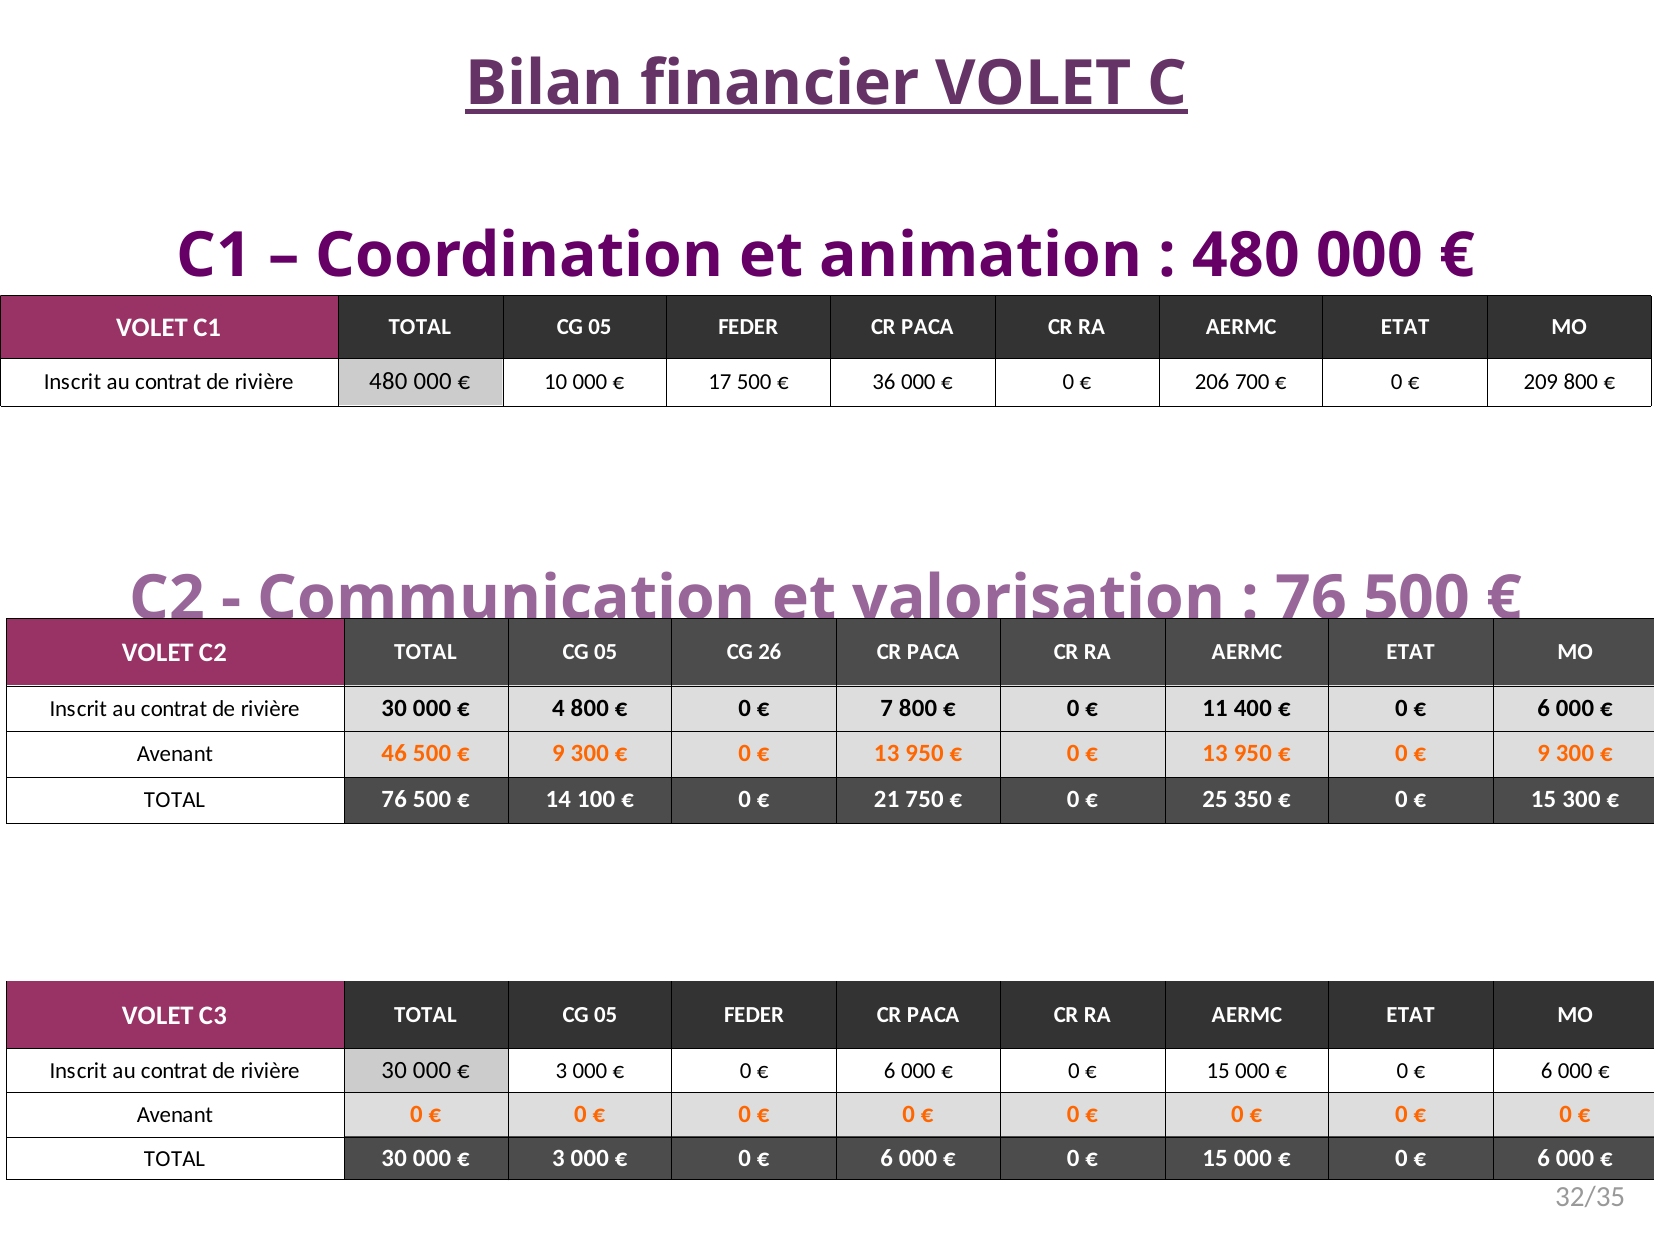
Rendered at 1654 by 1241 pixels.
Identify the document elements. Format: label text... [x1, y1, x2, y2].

picture [5, 981, 1654, 1183]
picture [0, 295, 1654, 408]
picture [5, 618, 1654, 825]
text_box Bilan financier VOLET C C1 – Coordination et animation : 480 000 € C2 - Communication et valorisation : 76 500 € C3 – Suivi et évaluation contrat : 30 000 € [0, 29, 1654, 295]
